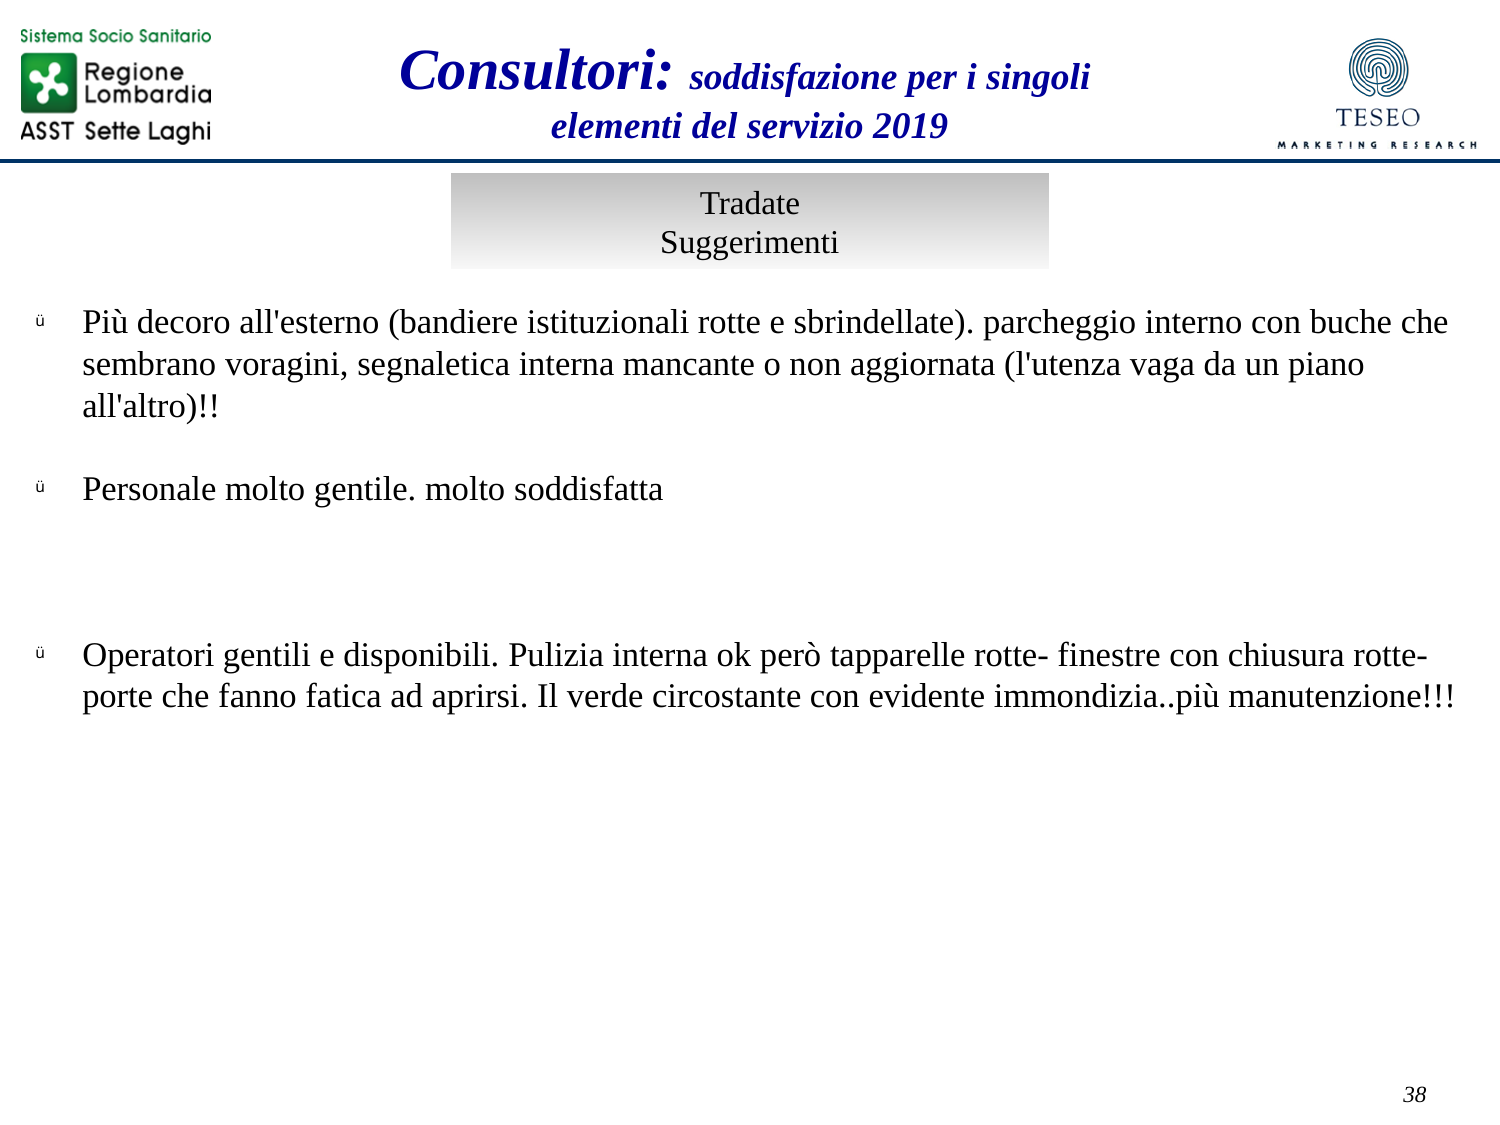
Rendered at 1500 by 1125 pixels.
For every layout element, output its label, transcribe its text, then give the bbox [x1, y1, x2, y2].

picture [21, 26, 206, 148]
text_box Più decoro all'esterno (bandiere istituzionali rotte e sbrindellate). parcheggio interno con buche che sembrano voragini, segnaletica interna mancante o non aggiornata (l'utenza vaga da un piano all'altro)!! Personale molto gentile. molto soddisfatta Operatori gentili e disponibili. Pulizia interna ok però tapparelle rotte- finestre con chiusura rotte-porte che fanno fatica ad aprirsi. Il verde circostante con evidente immondizia..più manutenzione!!! [20, 292, 1480, 723]
text_box Consultori: soddisfazione per i singoli elementi del servizio 2019 [206, 25, 1294, 151]
text_box Tradate Suggerimenti [451, 173, 1049, 269]
picture [1294, 30, 1481, 149]
